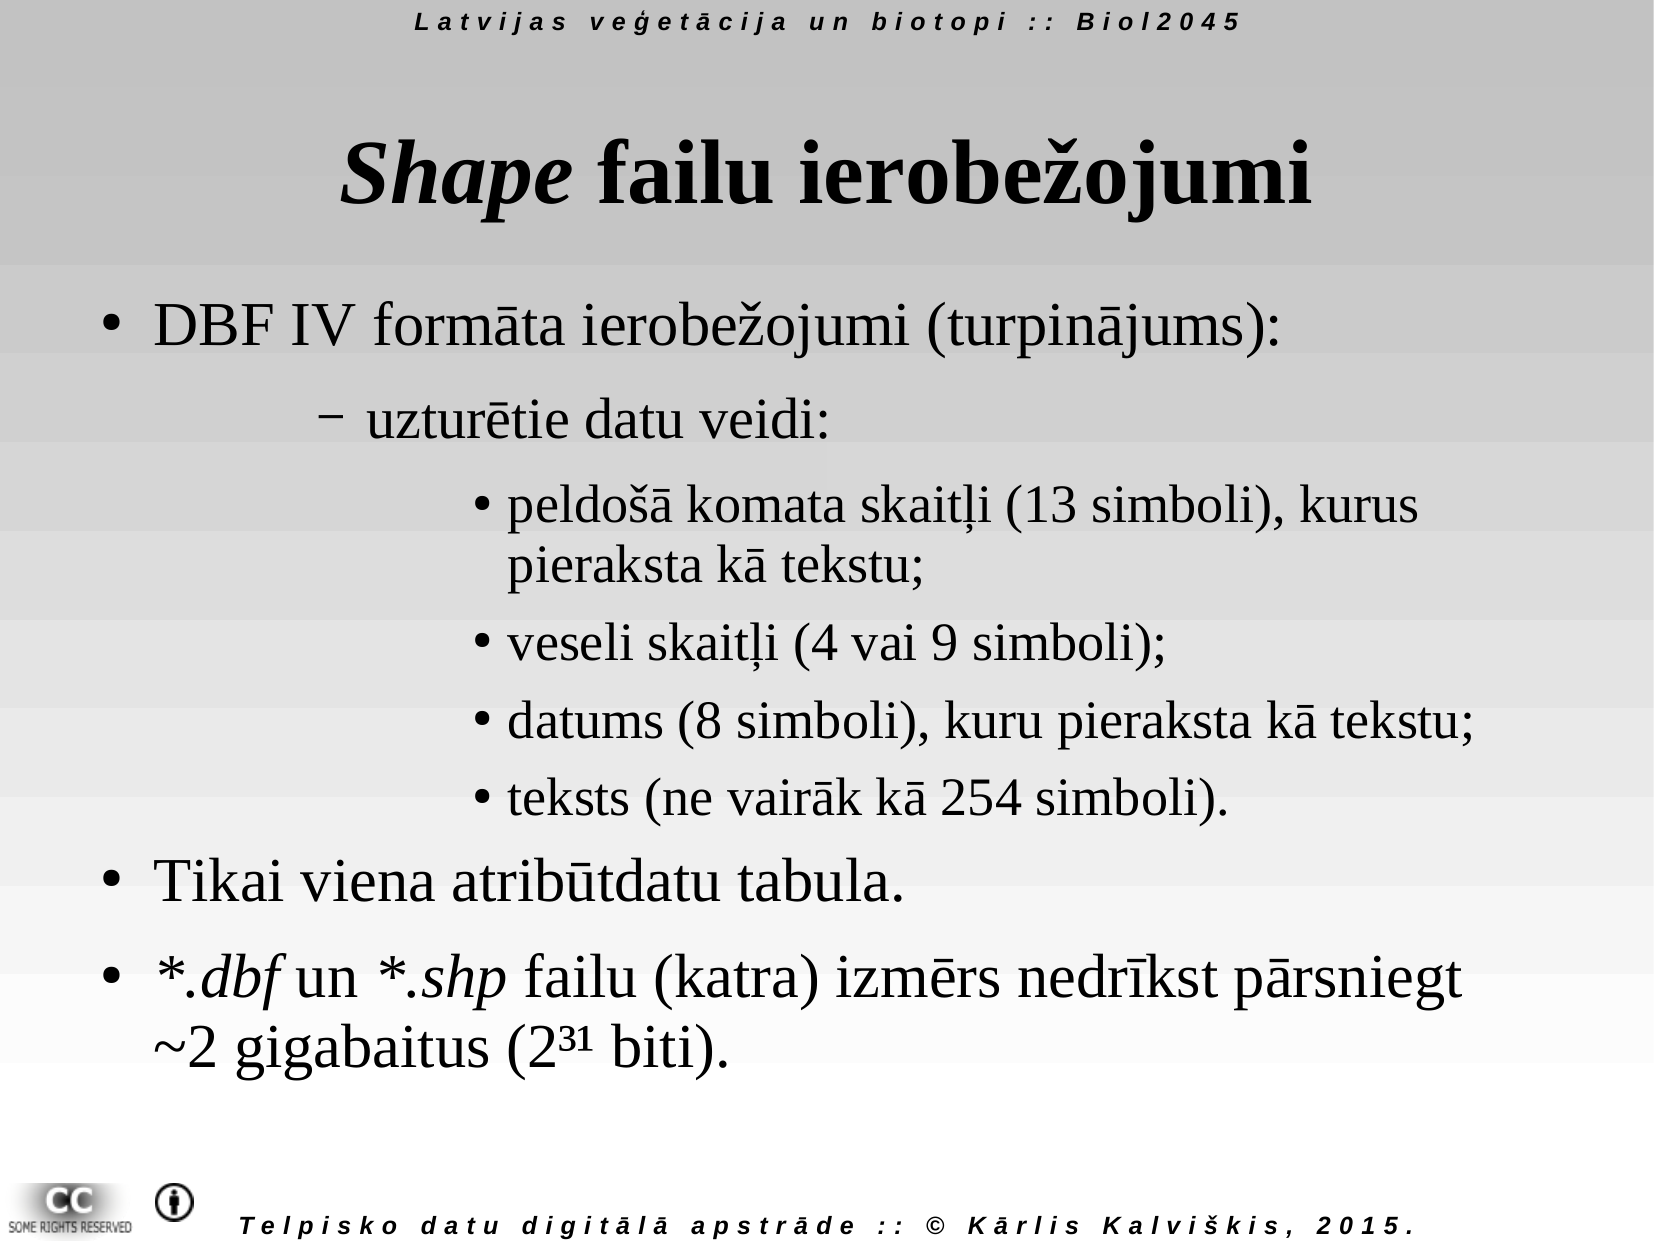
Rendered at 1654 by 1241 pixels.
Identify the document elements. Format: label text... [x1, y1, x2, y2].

title Shape failu ierobežojumi [29, 56, 1625, 289]
picture [0, 0, 1654, 1241]
list DBF IV formāta ierobežojumi (turpinājums): uzturētie datu veidi: peldošā komata skaitļi (13 simboli), kurus pieraksta kā tekstu; veseli skaitļi (4 vai 9 simboli); datums (8 simboli), kuru pieraksta kā tekstu; teksts (ne vairāk kā 254 simboli). Tikai viena atribūtdatu tabula. *.dbf un *.shp failu (katra) izmērs nedrīkst pārsniegt ~2 gigabaitus (2³¹ biti). [82, 289, 1571, 1098]
